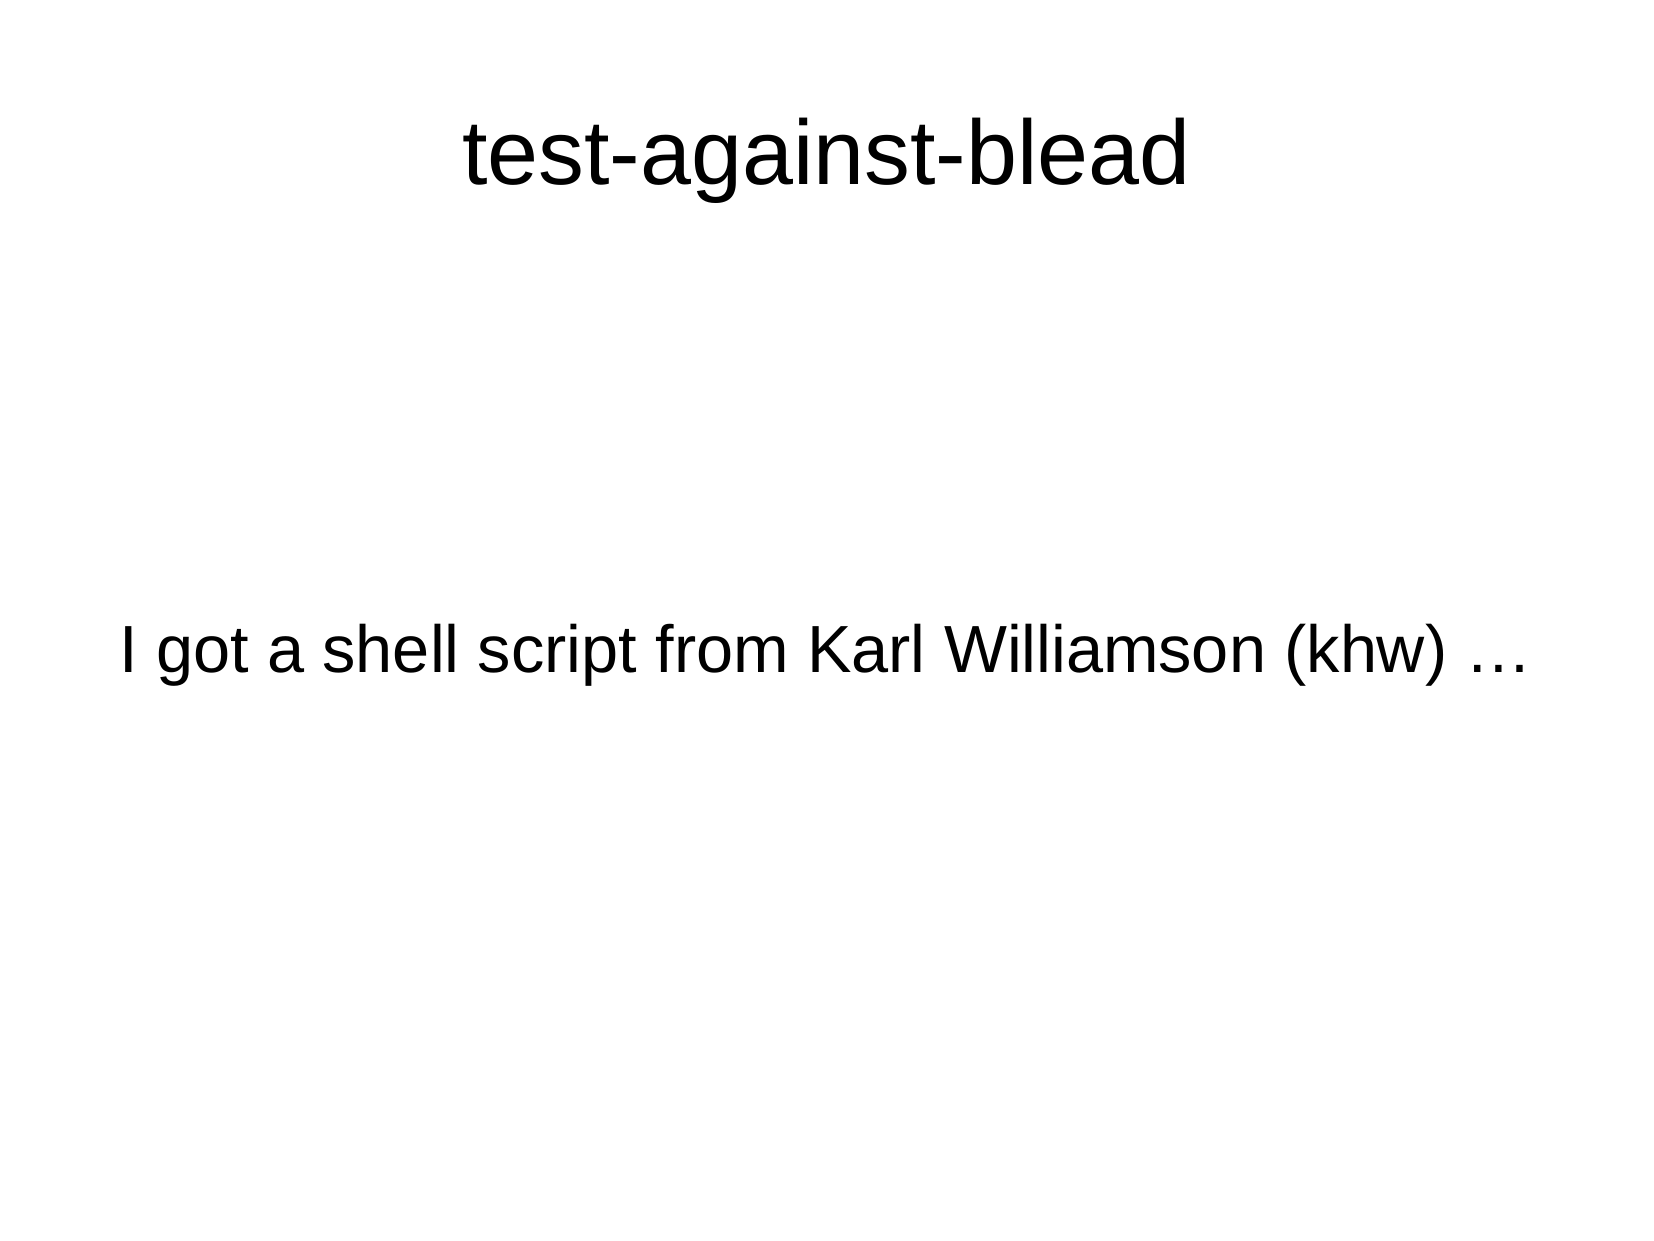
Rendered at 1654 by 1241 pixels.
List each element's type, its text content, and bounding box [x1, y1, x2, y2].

subtitle I got a shell script from Karl Williamson (khw) … [82, 290, 1571, 1010]
title test-against-blead [82, 49, 1571, 257]
